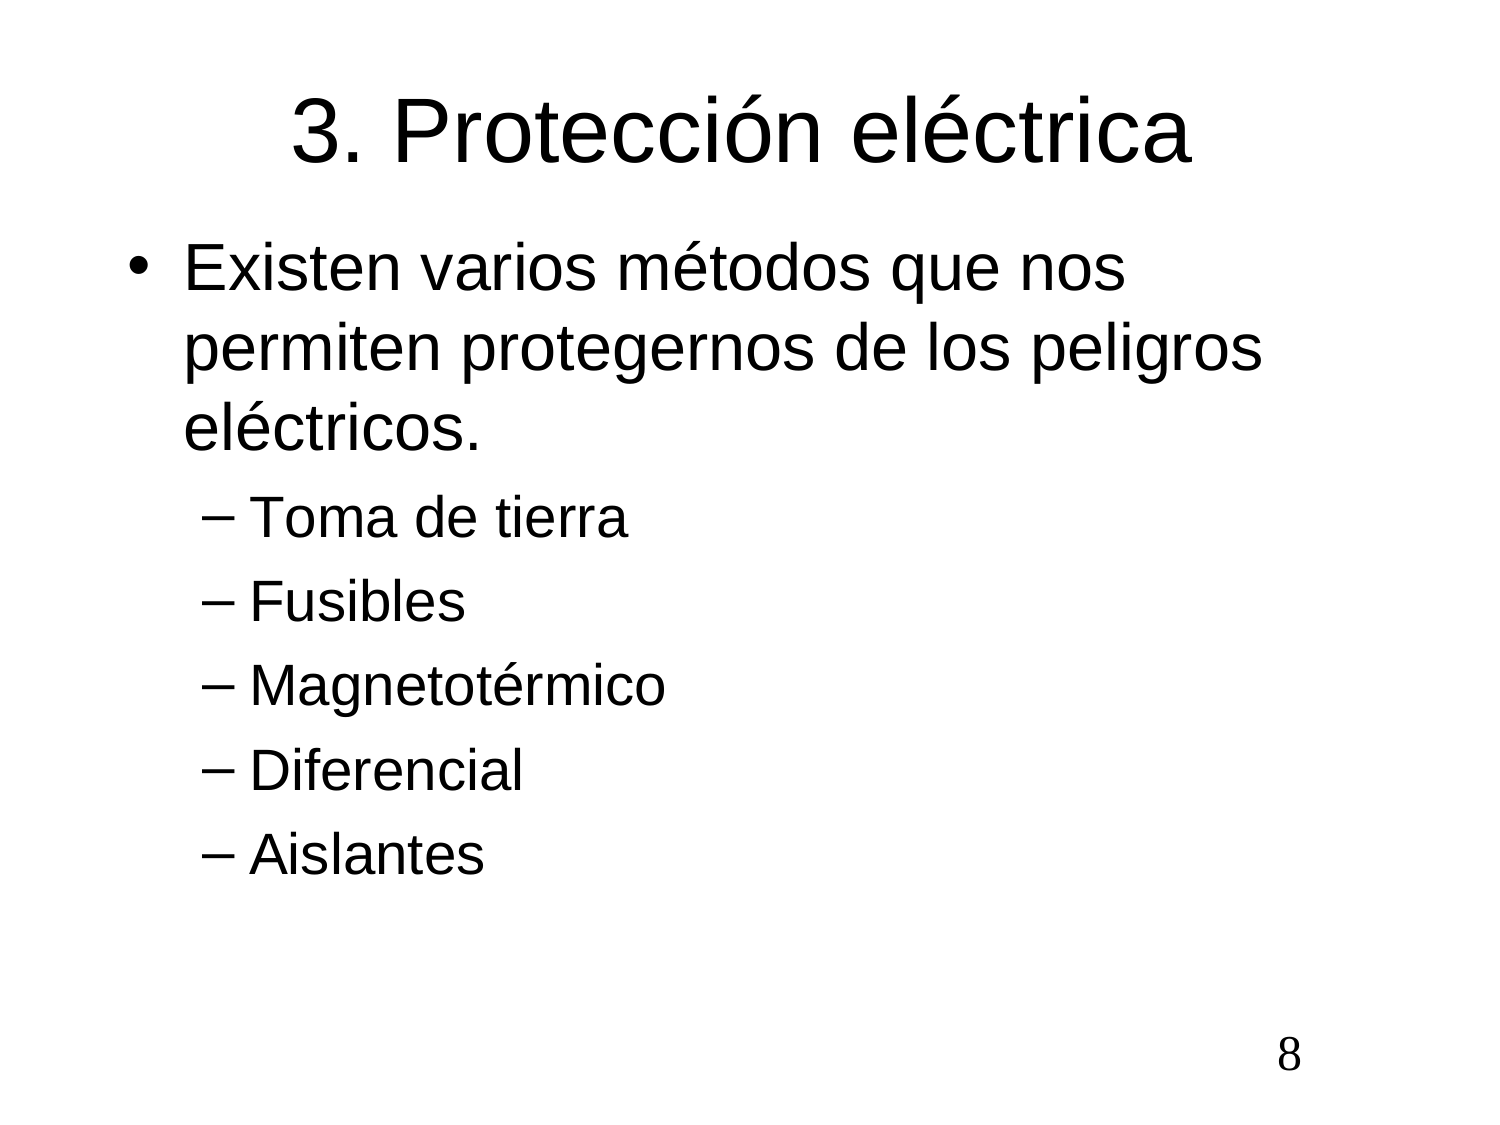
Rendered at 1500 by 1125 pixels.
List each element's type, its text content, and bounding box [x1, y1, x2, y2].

list Existen varios métodos que nos permiten protegernos de los peligros eléctricos. Toma de tierra Fusibles Magnetotérmico Diferencial Aislantes [112, 216, 1388, 1000]
title 3. Protección eléctrica [104, 32, 1380, 220]
